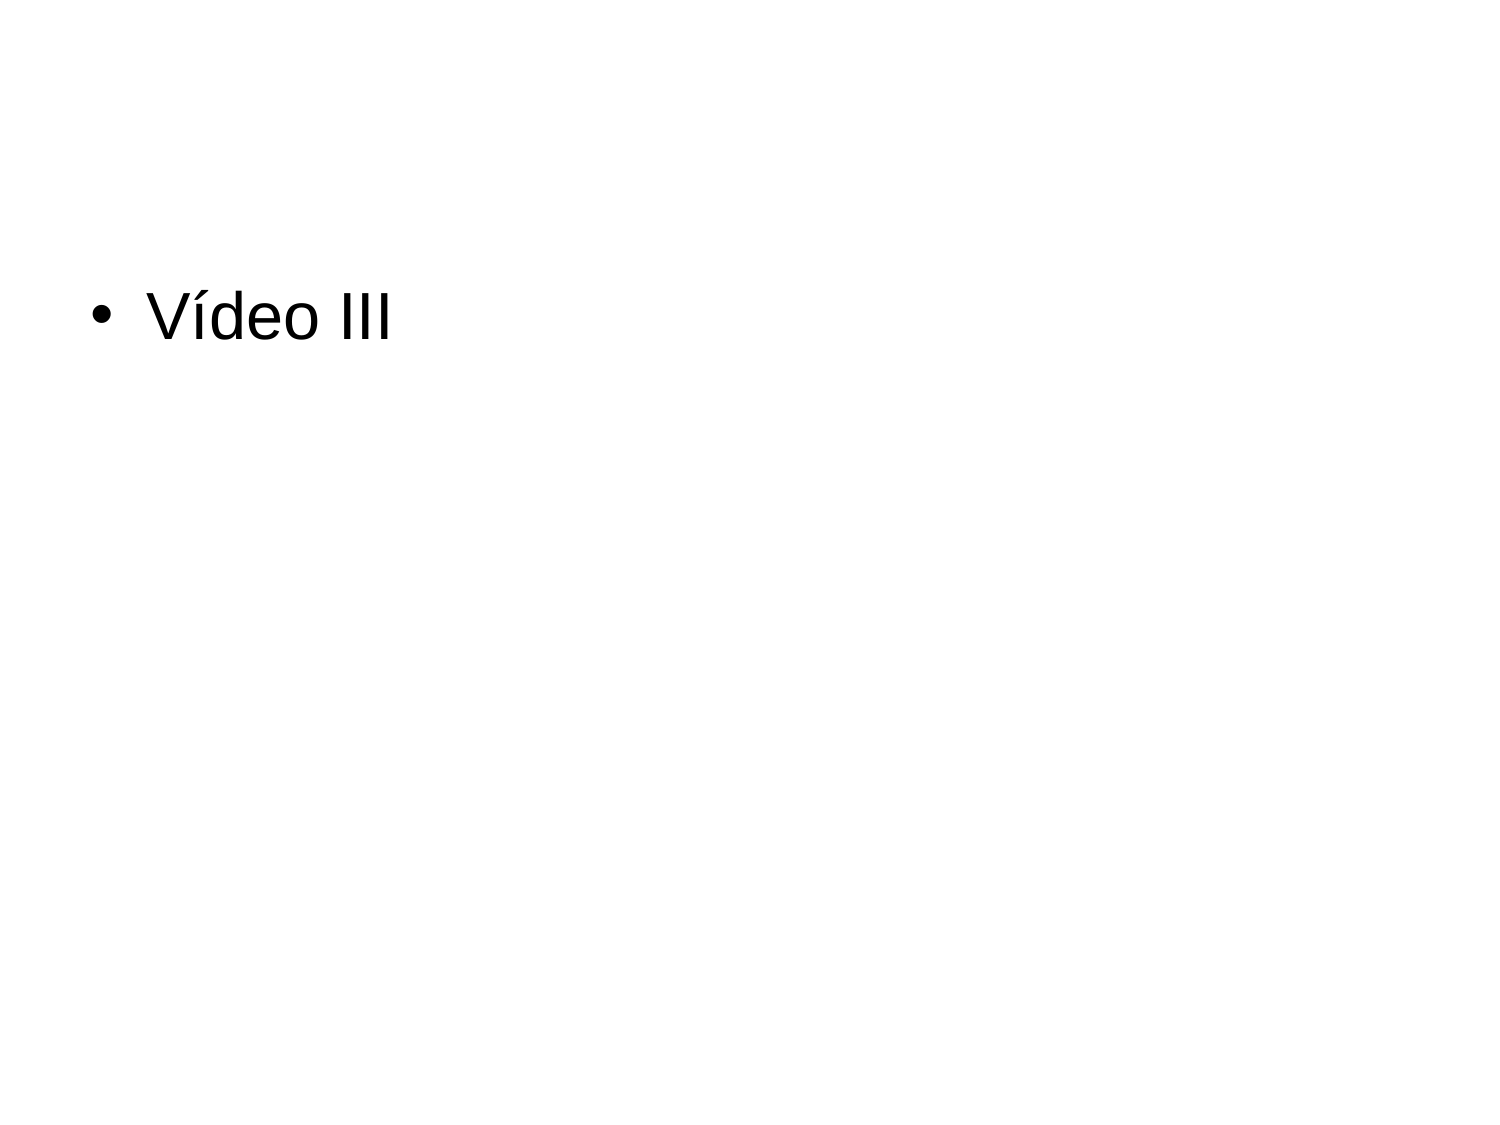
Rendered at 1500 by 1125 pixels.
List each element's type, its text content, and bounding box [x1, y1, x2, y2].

list Vídeo III [75, 265, 1426, 1008]
